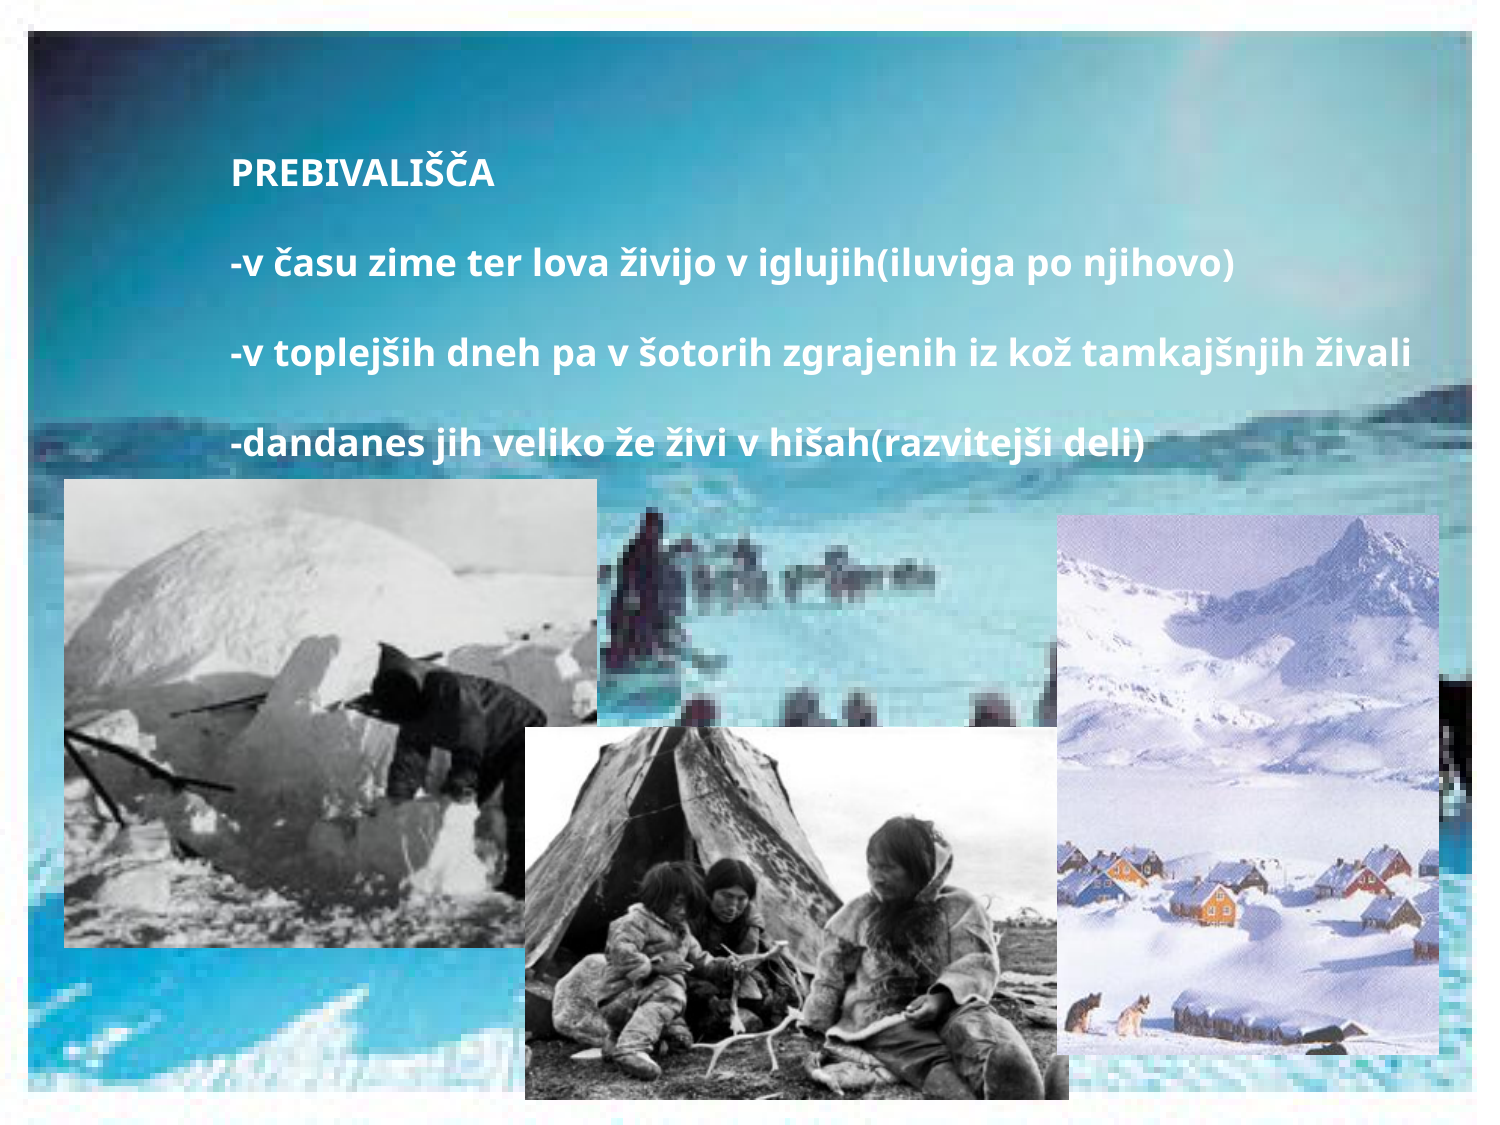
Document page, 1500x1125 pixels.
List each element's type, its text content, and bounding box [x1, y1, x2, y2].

picture [0, 0, 1500, 1125]
text_box PREBIVALIŠČA -v času zime ter lova živijo v iglujih(iluviga po njihovo) -v toplejših dneh pa v šotorih zgrajenih iz kož tamkajšnjih živali -dandanes jih veliko že živi v hišah(razvitejši deli) [215, 141, 1429, 562]
